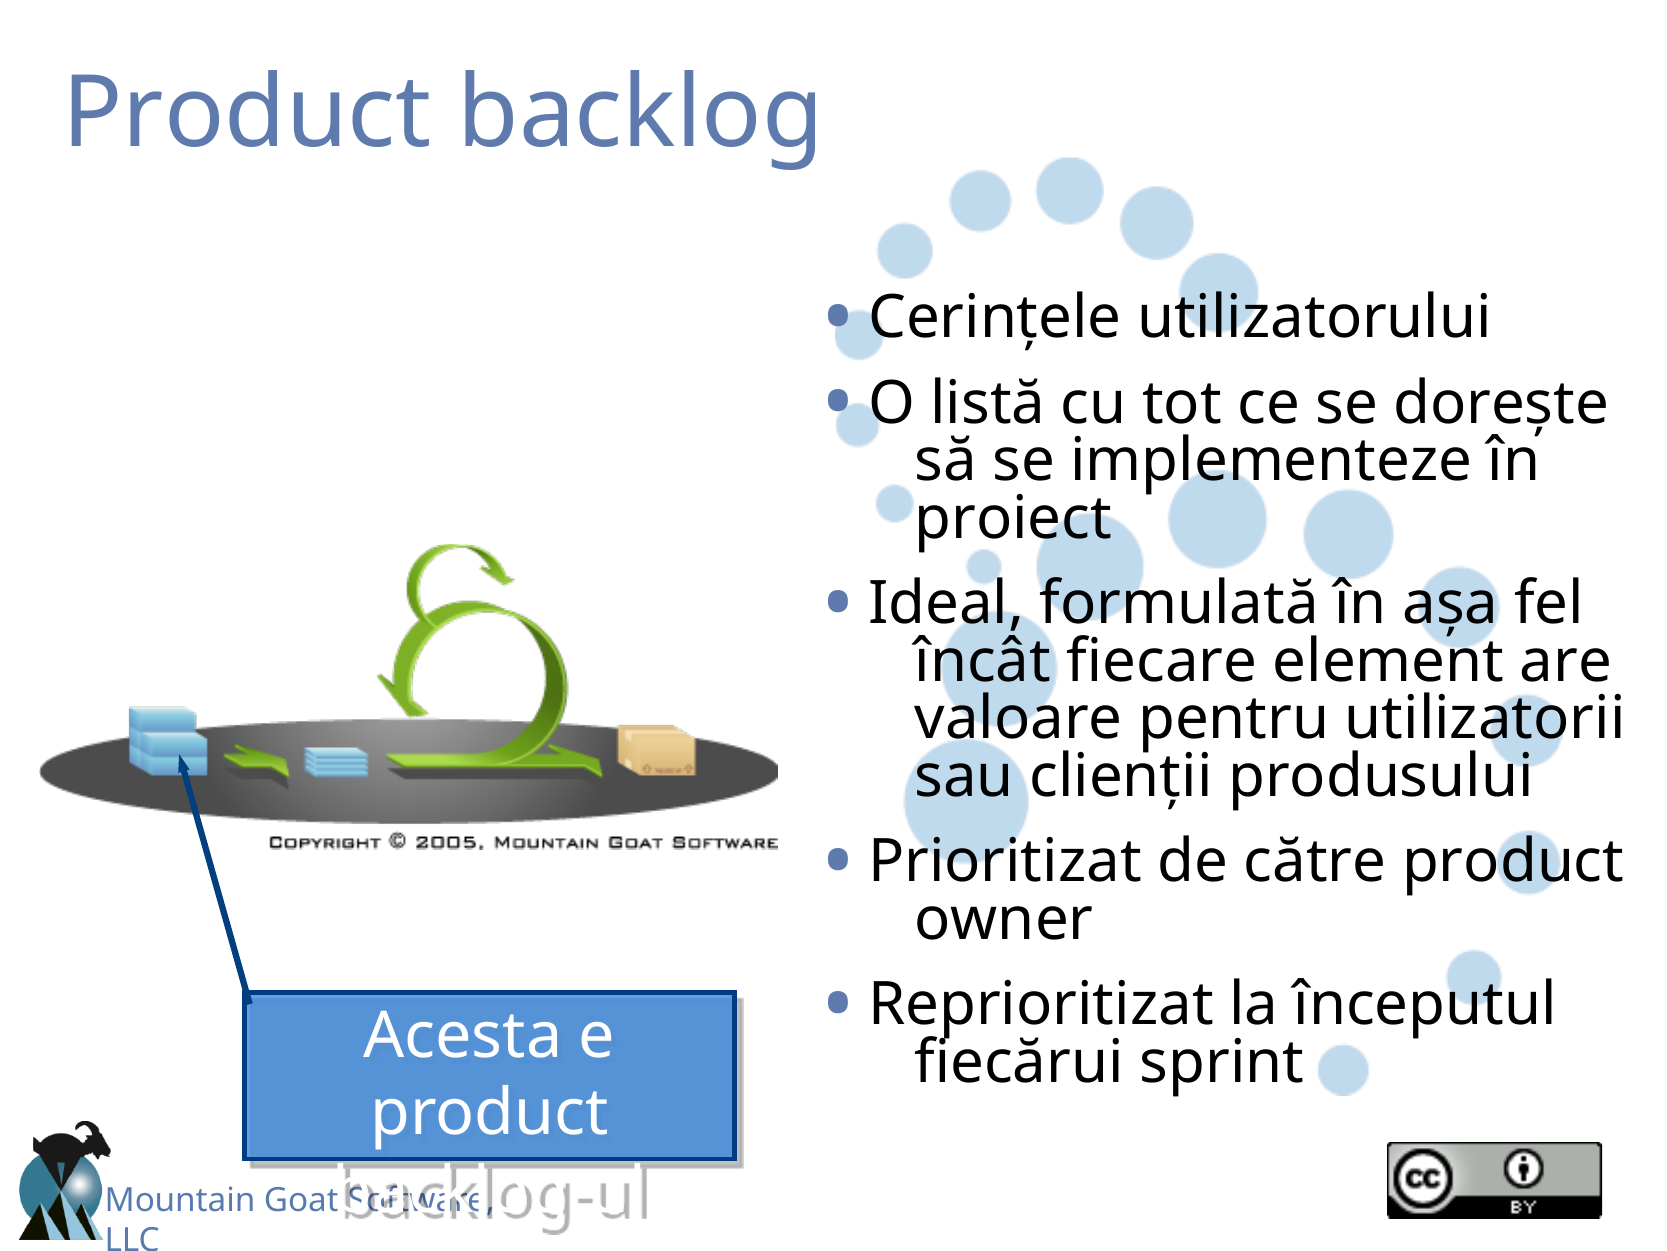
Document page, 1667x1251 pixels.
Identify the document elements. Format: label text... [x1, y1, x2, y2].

title Product backlog [56, 18, 1609, 194]
text_box Acesta e product backlog-ul [244, 992, 734, 1159]
list Cerințele utilizatorului O listă cu tot ce se dorește să se implementeze în proiect Ideal, formulată în așa fel încât fiecare element are valoare pentru utilizatorii sau clienții produsului Prioritizat de către product owner Reprioritizat la începutul fiecărui sprint [735, 285, 1636, 1155]
picture [39, 544, 778, 850]
